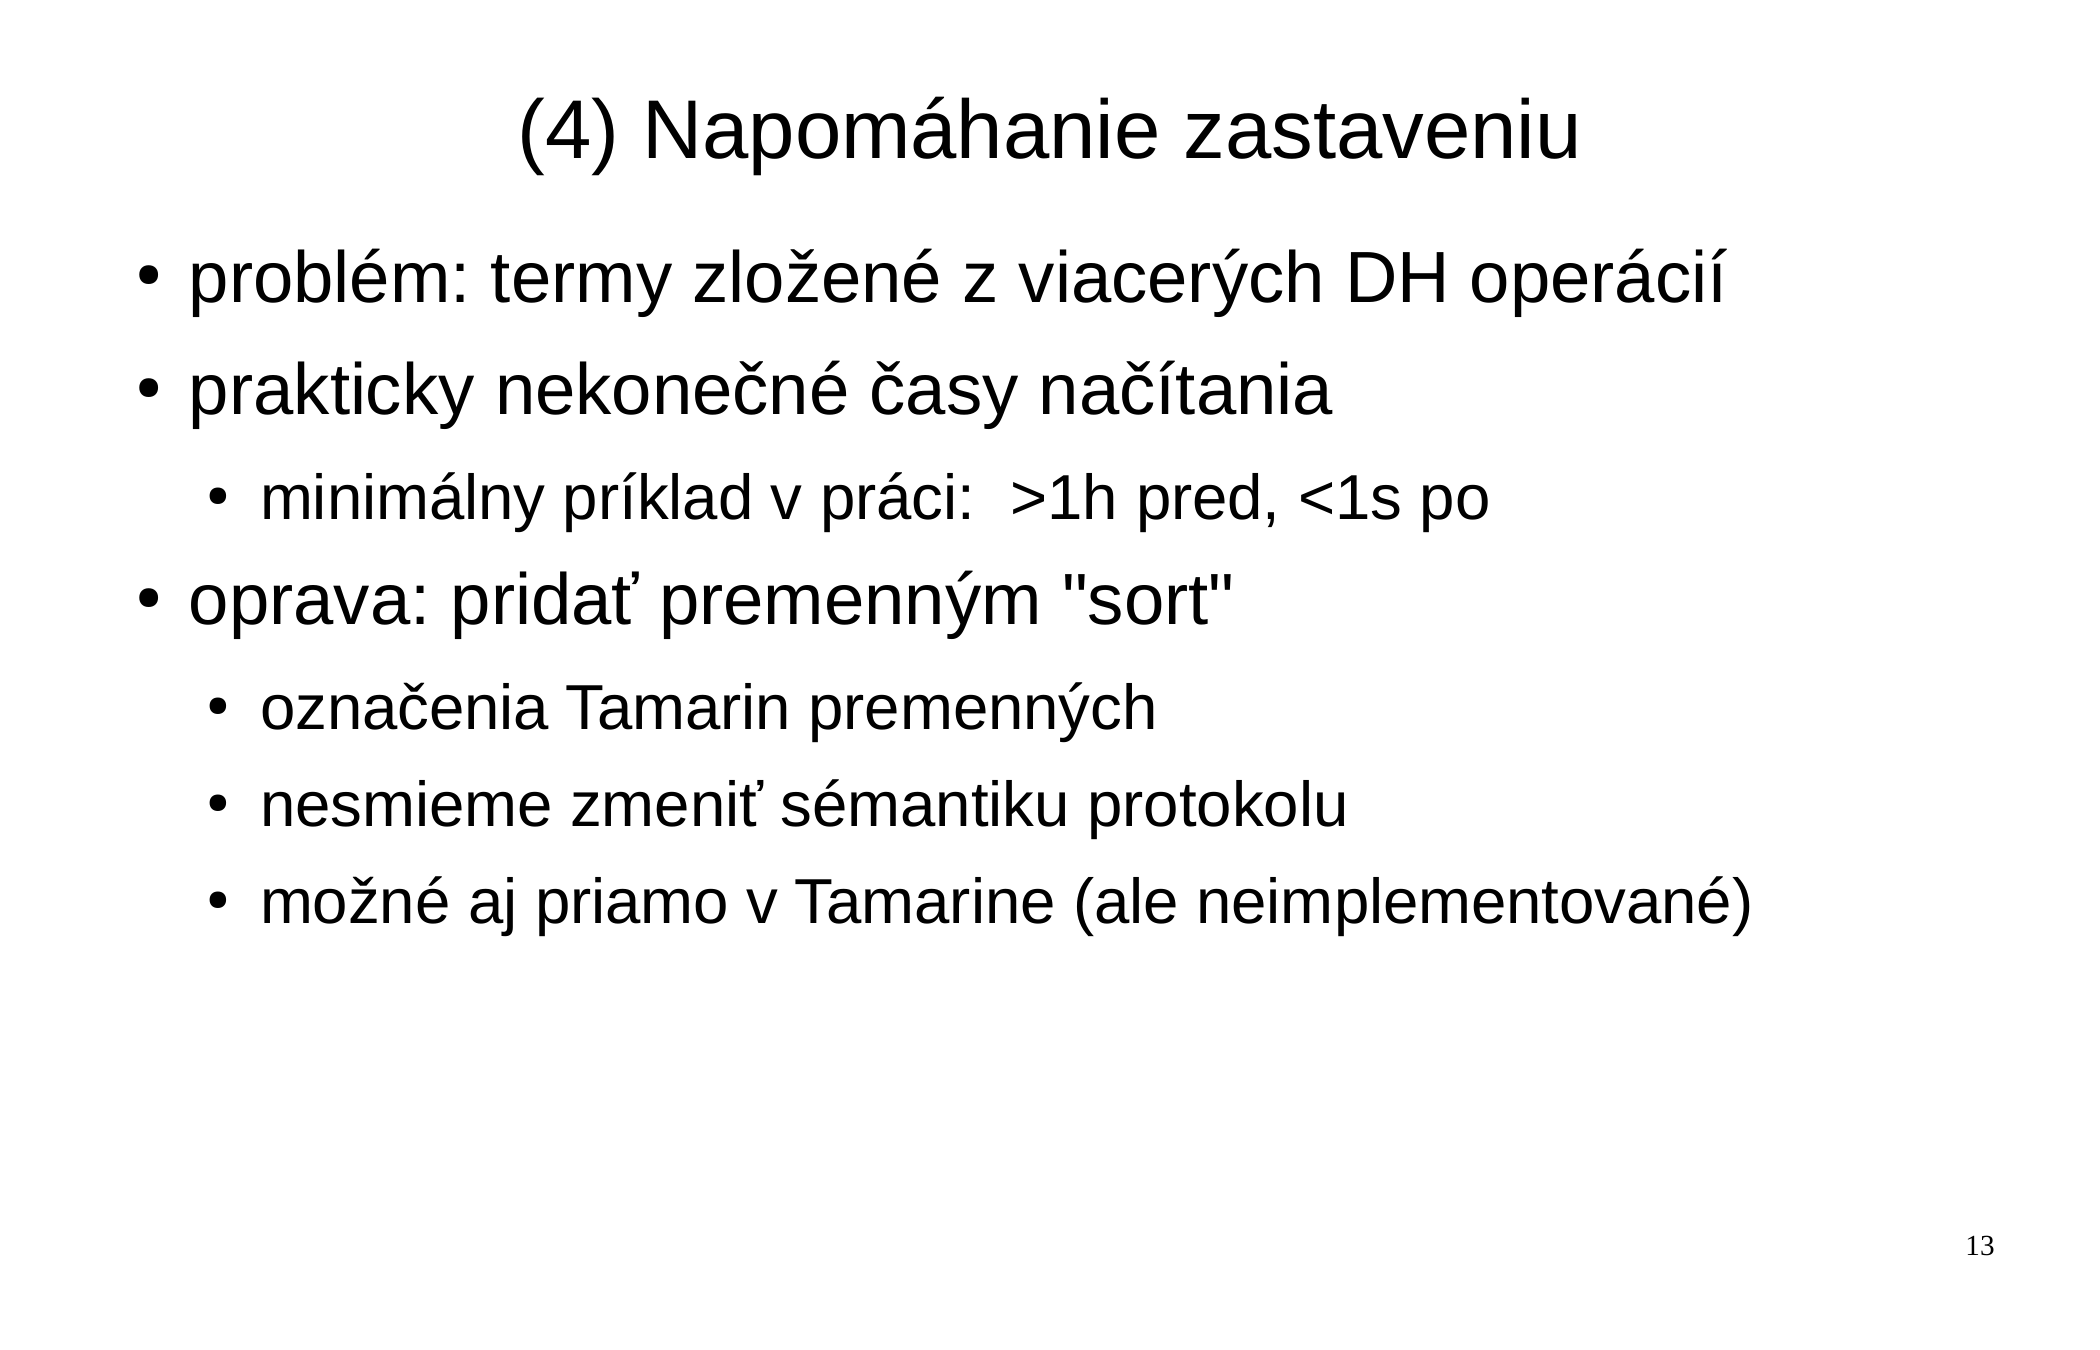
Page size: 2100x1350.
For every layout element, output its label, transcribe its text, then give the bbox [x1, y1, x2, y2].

list problém: termy zložené z viacerých DH operácií prakticky nekonečné časy načítania minimálny príklad v práci: >1h pred, <1s po oprava: pridať premenným "sort" označenia Tamarin premenných nesmieme zmeniť sémantiku protokolu možné aj priamo v Tamarine (ale neimplementované) [118, 236, 2009, 1128]
title (4) Napomáhanie zastaveniu [105, 53, 1996, 207]
